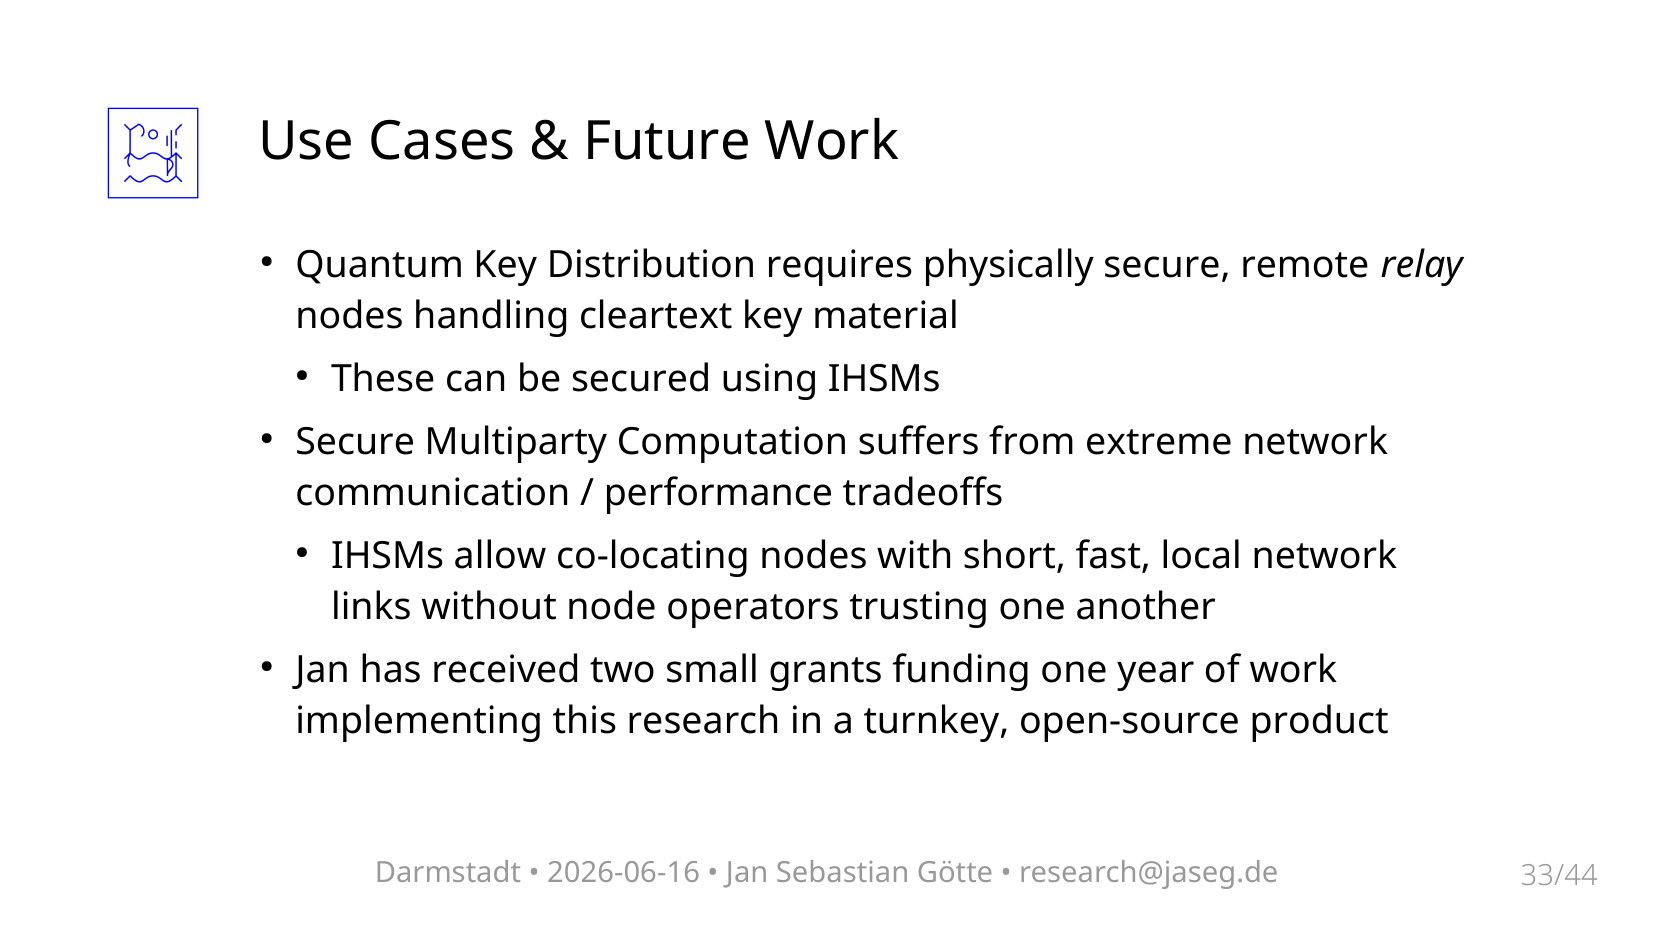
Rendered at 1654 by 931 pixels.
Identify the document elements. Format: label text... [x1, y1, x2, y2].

picture [99, 99, 207, 207]
text_box Quantum Key Distribution requires physically secure, remote relay nodes handling cleartext key material These can be secured using IHSMs Secure Multiparty Computation suffers from extreme network communication / performance tradeoffs IHSMs allow co-locating nodes with short, fast, local network links without node operators trusting one another Jan has received two small grants funding one year of work implementing this research in a turnkey, open-source product [260, 237, 1471, 724]
text_box Use Cases & Future Work [243, 93, 1543, 213]
